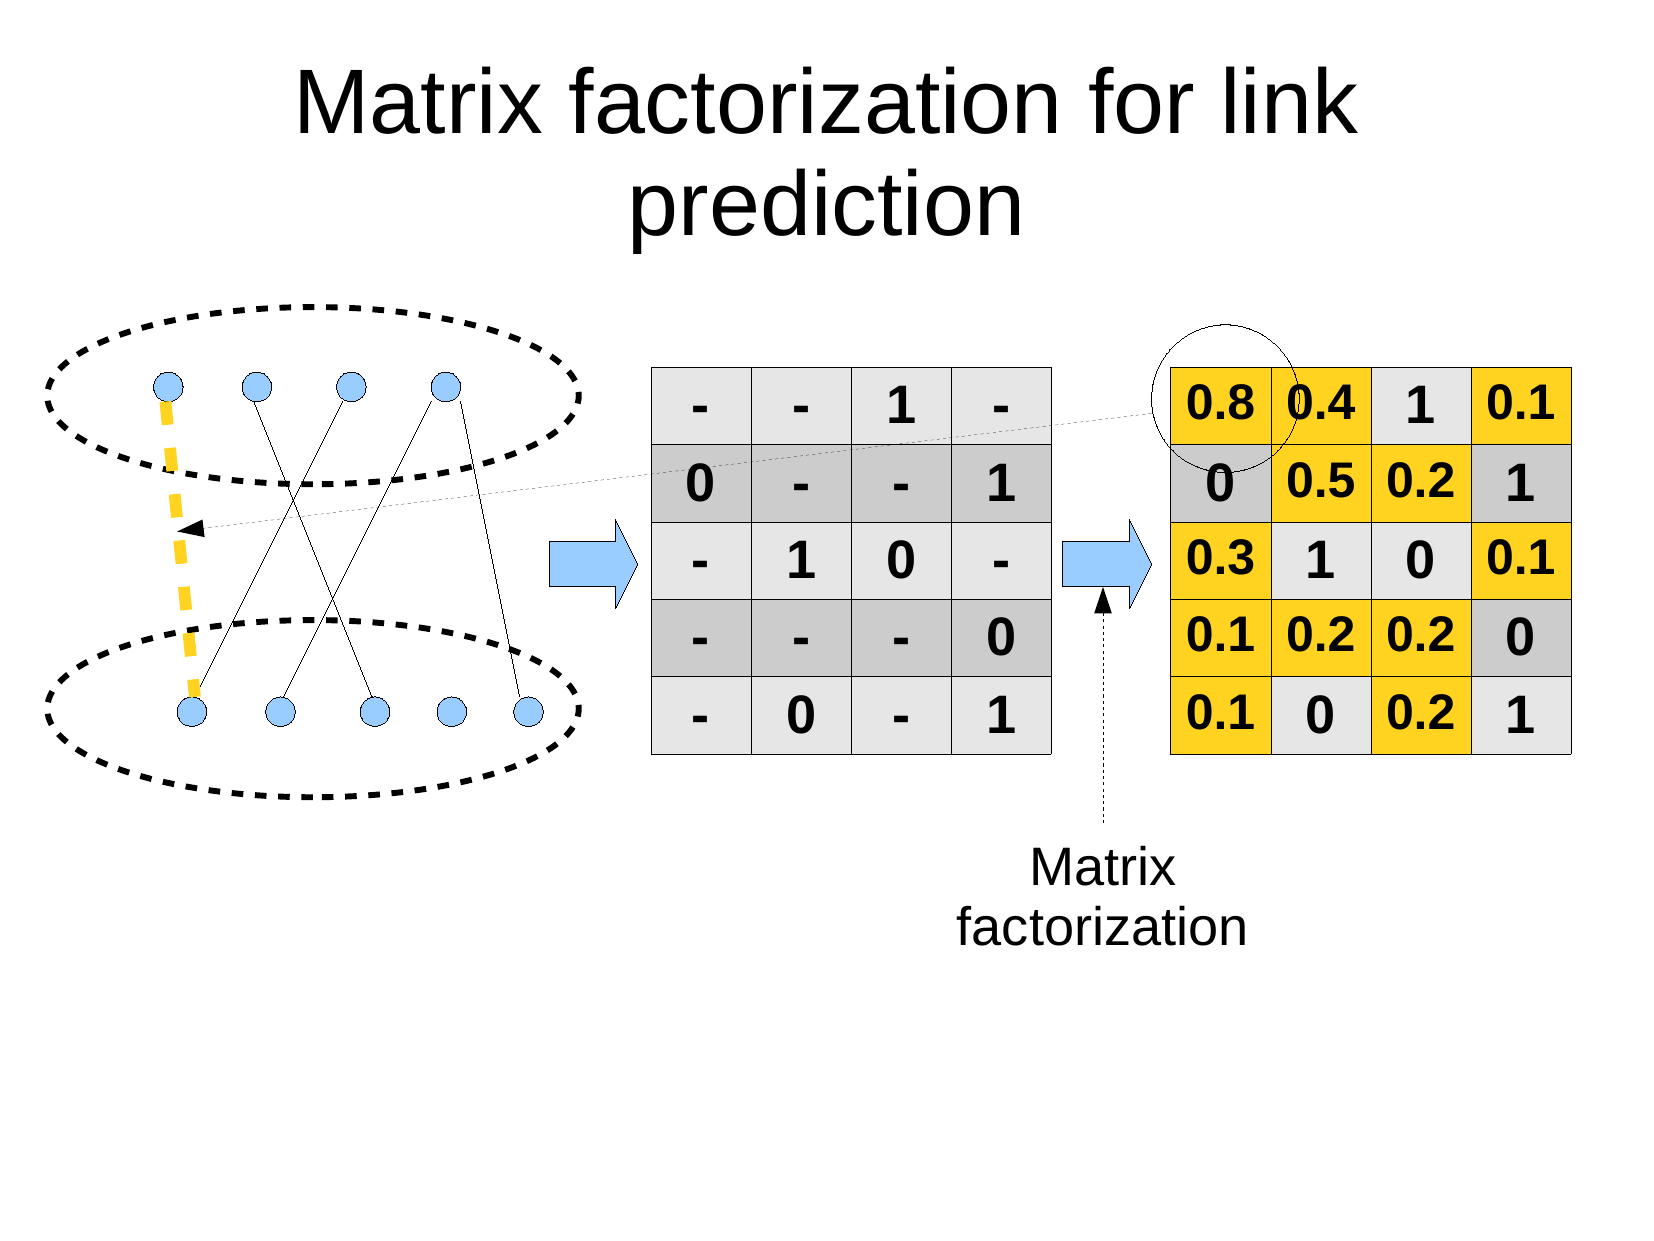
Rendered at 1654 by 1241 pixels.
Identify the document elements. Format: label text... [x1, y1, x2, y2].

table_cell - [652, 677, 751, 754]
table_cell 0 [1272, 677, 1371, 754]
table_cell - [752, 445, 851, 522]
text_box Matrix factorization [925, 828, 1281, 965]
text_box [513, 696, 544, 727]
table_cell 0 [952, 600, 1051, 676]
text_box [437, 696, 467, 727]
text_box [1062, 519, 1152, 609]
table_cell 1 [1472, 677, 1571, 754]
table_header 1 [1372, 368, 1471, 444]
title Matrix factorization for link prediction [82, 49, 1571, 257]
text_box [336, 372, 367, 402]
table_cell 0 [1171, 445, 1271, 522]
table_cell - [652, 600, 751, 676]
table_cell - [852, 445, 951, 522]
table_cell 0 [752, 677, 851, 754]
table_cell 0 [852, 523, 951, 599]
table_cell 0.3 [1171, 523, 1271, 599]
table_cell 0.5 [1272, 445, 1371, 522]
text_box [360, 696, 390, 727]
text_box [153, 372, 184, 402]
table_cell 1 [1272, 523, 1371, 599]
table_cell - [752, 600, 851, 676]
table_cell 0 [652, 445, 751, 522]
table_cell 0.2 [1372, 445, 1471, 522]
table_cell 0.1 [1171, 677, 1271, 754]
table_header 1 [852, 368, 951, 444]
table_cell 1 [1472, 445, 1571, 522]
table_header 0.1 [1472, 368, 1571, 444]
table_cell 1 [952, 677, 1051, 754]
text_box [265, 696, 296, 727]
table_cell - [852, 677, 951, 754]
table_header - [652, 368, 751, 444]
text_box [242, 372, 272, 402]
table_cell 0.2 [1272, 600, 1371, 676]
text_box [549, 519, 638, 609]
text_box [431, 372, 461, 402]
text_box [177, 697, 207, 727]
table_cell - [652, 523, 751, 599]
table_cell 0.1 [1171, 600, 1271, 676]
table_cell 1 [752, 523, 851, 599]
table_header 0.8 [1171, 368, 1271, 444]
table_cell 0 [1372, 523, 1471, 599]
table_header 0.4 [1272, 368, 1371, 444]
table_cell 0.1 [1472, 523, 1571, 599]
table_cell - [952, 523, 1051, 599]
table_header - [952, 368, 1051, 444]
table_cell 1 [952, 445, 1051, 522]
table_header - [752, 368, 851, 444]
table_cell 0 [1472, 600, 1571, 676]
table_cell 0.2 [1372, 600, 1471, 676]
table_cell 0.2 [1372, 677, 1471, 754]
table_cell - [852, 600, 951, 676]
